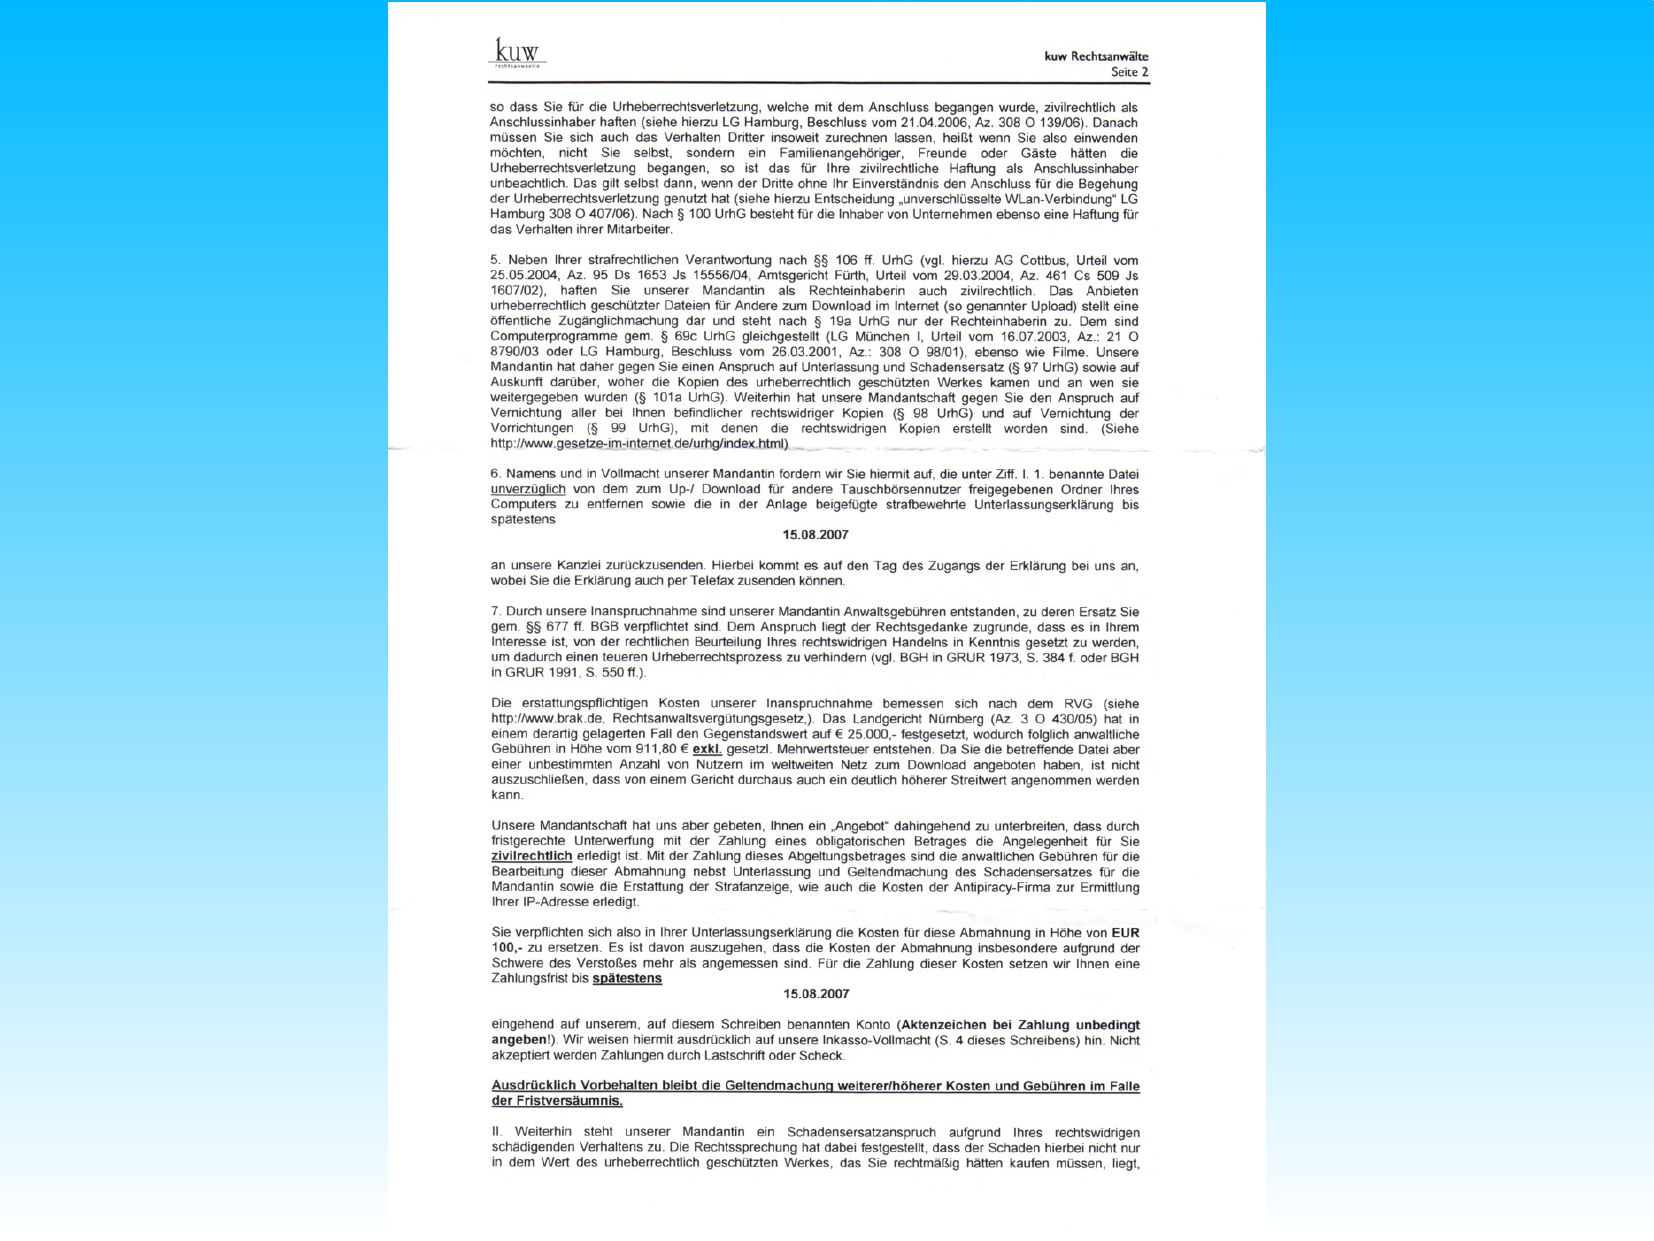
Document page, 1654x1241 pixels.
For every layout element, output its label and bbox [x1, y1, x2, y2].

picture [388, 3, 1266, 1241]
